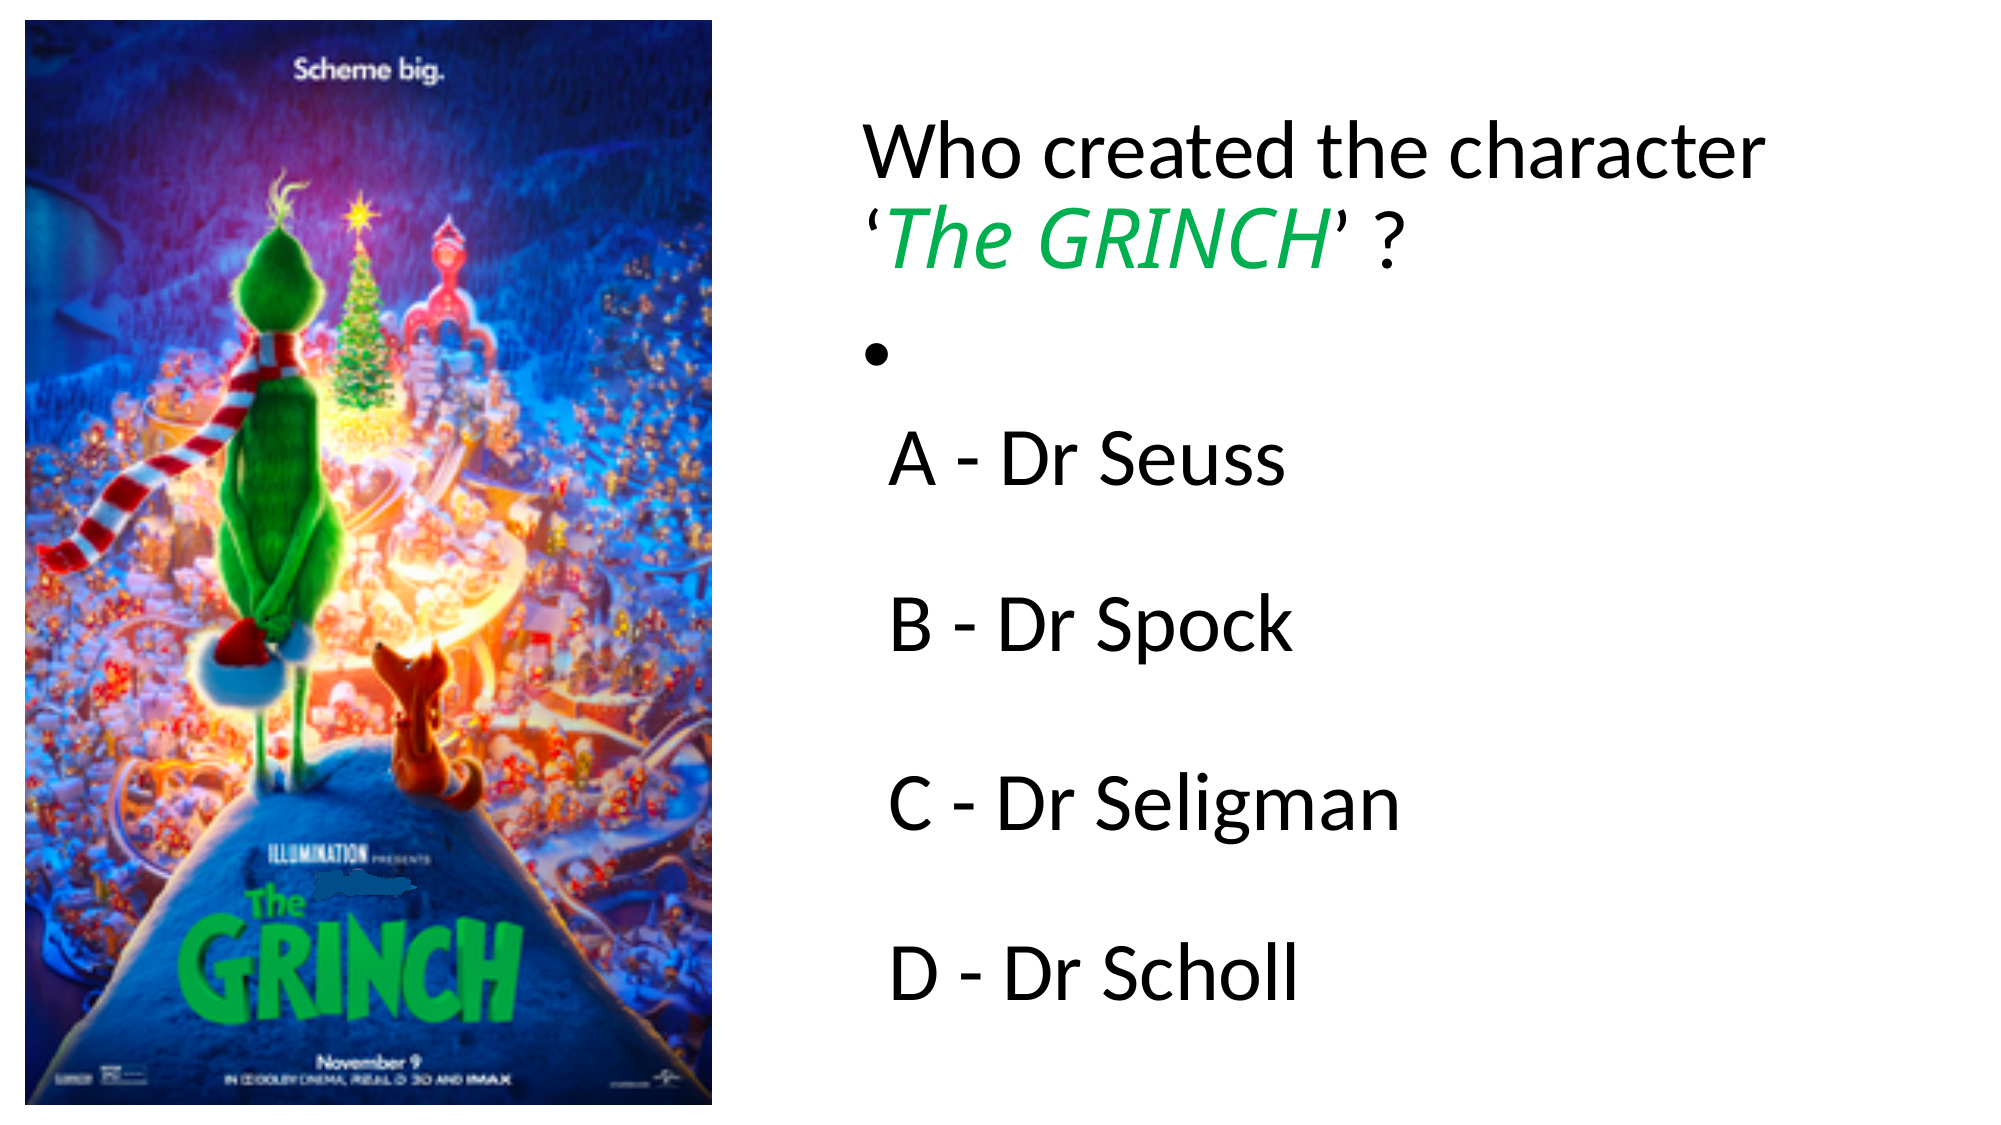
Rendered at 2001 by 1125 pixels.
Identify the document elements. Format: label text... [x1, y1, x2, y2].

text_box B - Dr Spock [873, 560, 1379, 677]
list Who created the character ‘The GRINCH’ ? [847, 99, 1850, 303]
picture [25, 20, 712, 1105]
text_box A - Dr Seuss [873, 394, 1379, 511]
text_box D - Dr Scholl [873, 909, 1560, 1026]
text_box C - Dr Seligman [873, 739, 1527, 856]
